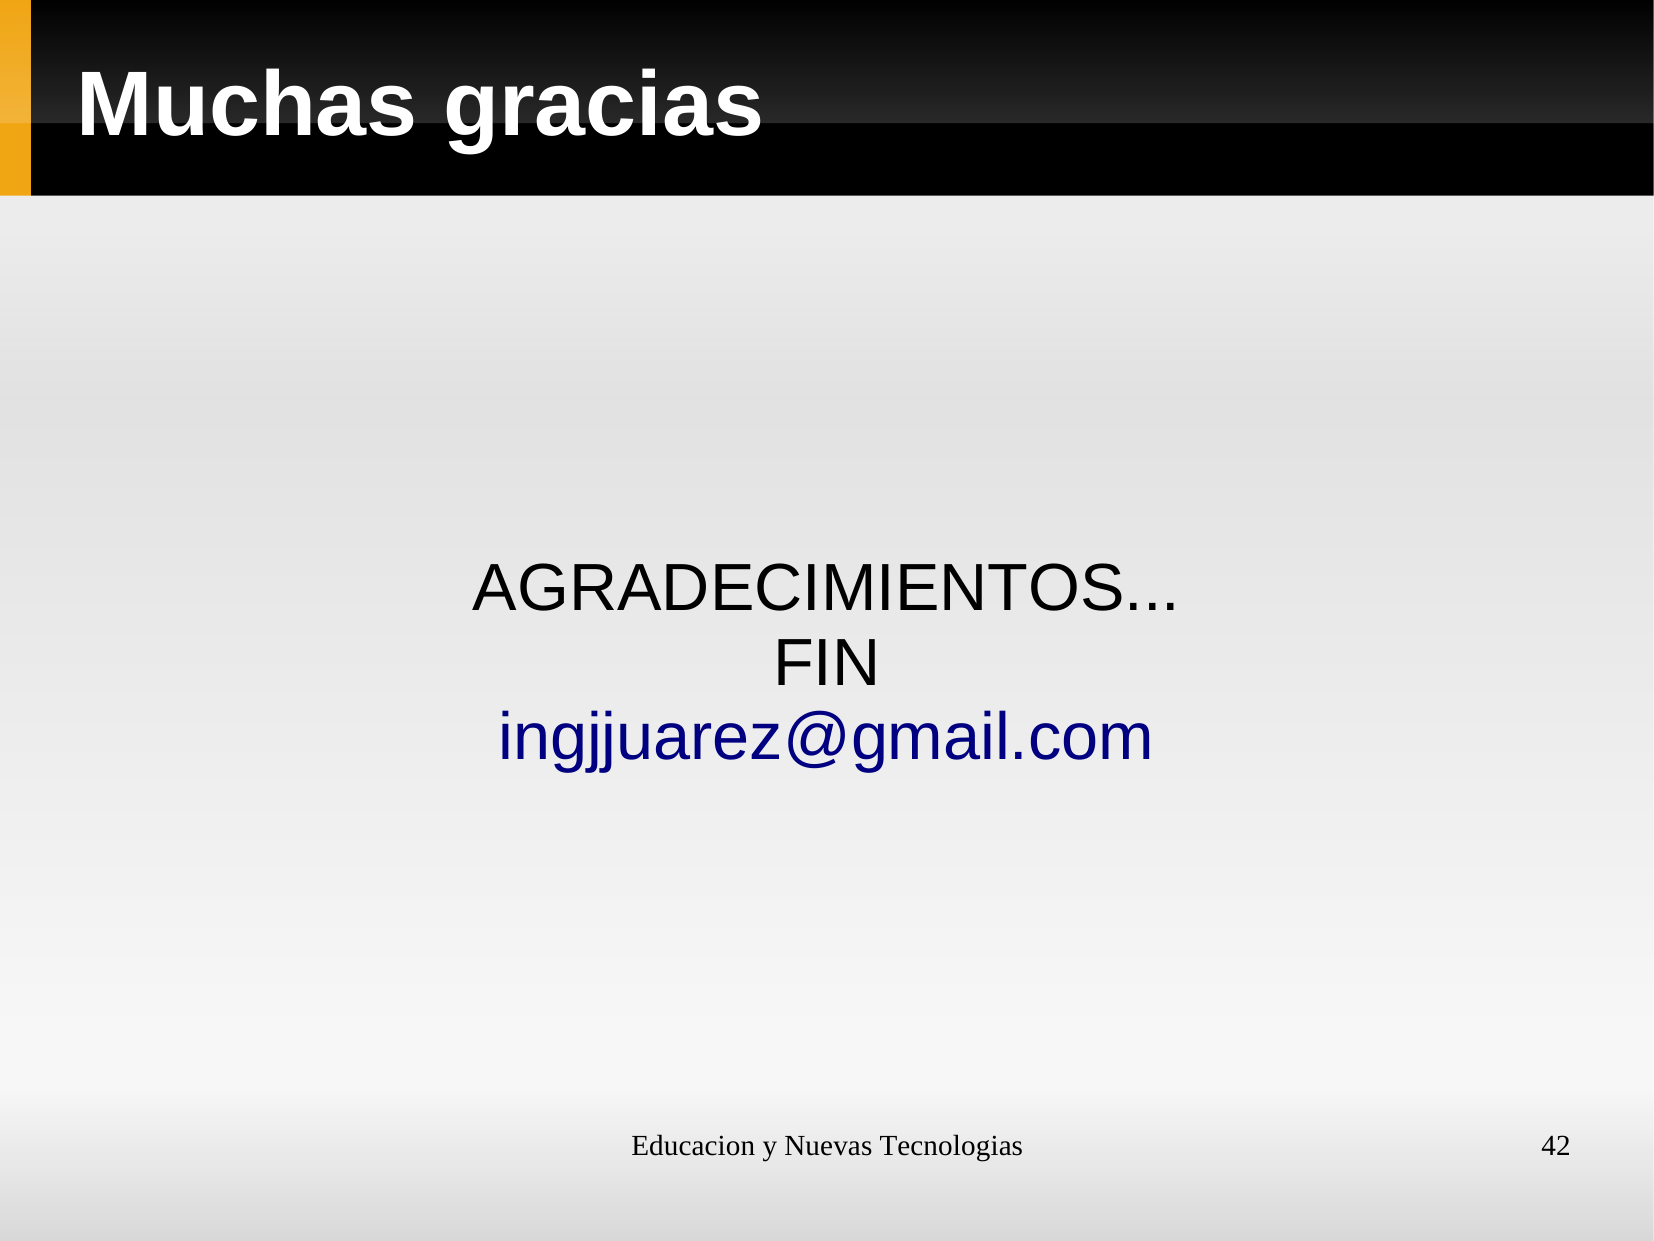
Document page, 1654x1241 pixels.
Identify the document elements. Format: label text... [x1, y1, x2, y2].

subtitle AGRADECIMIENTOS... FIN ingjjuarez@gmail.com [82, 297, 1571, 1102]
picture [0, 0, 1654, 1241]
title Muchas gracias [76, 7, 1565, 200]
